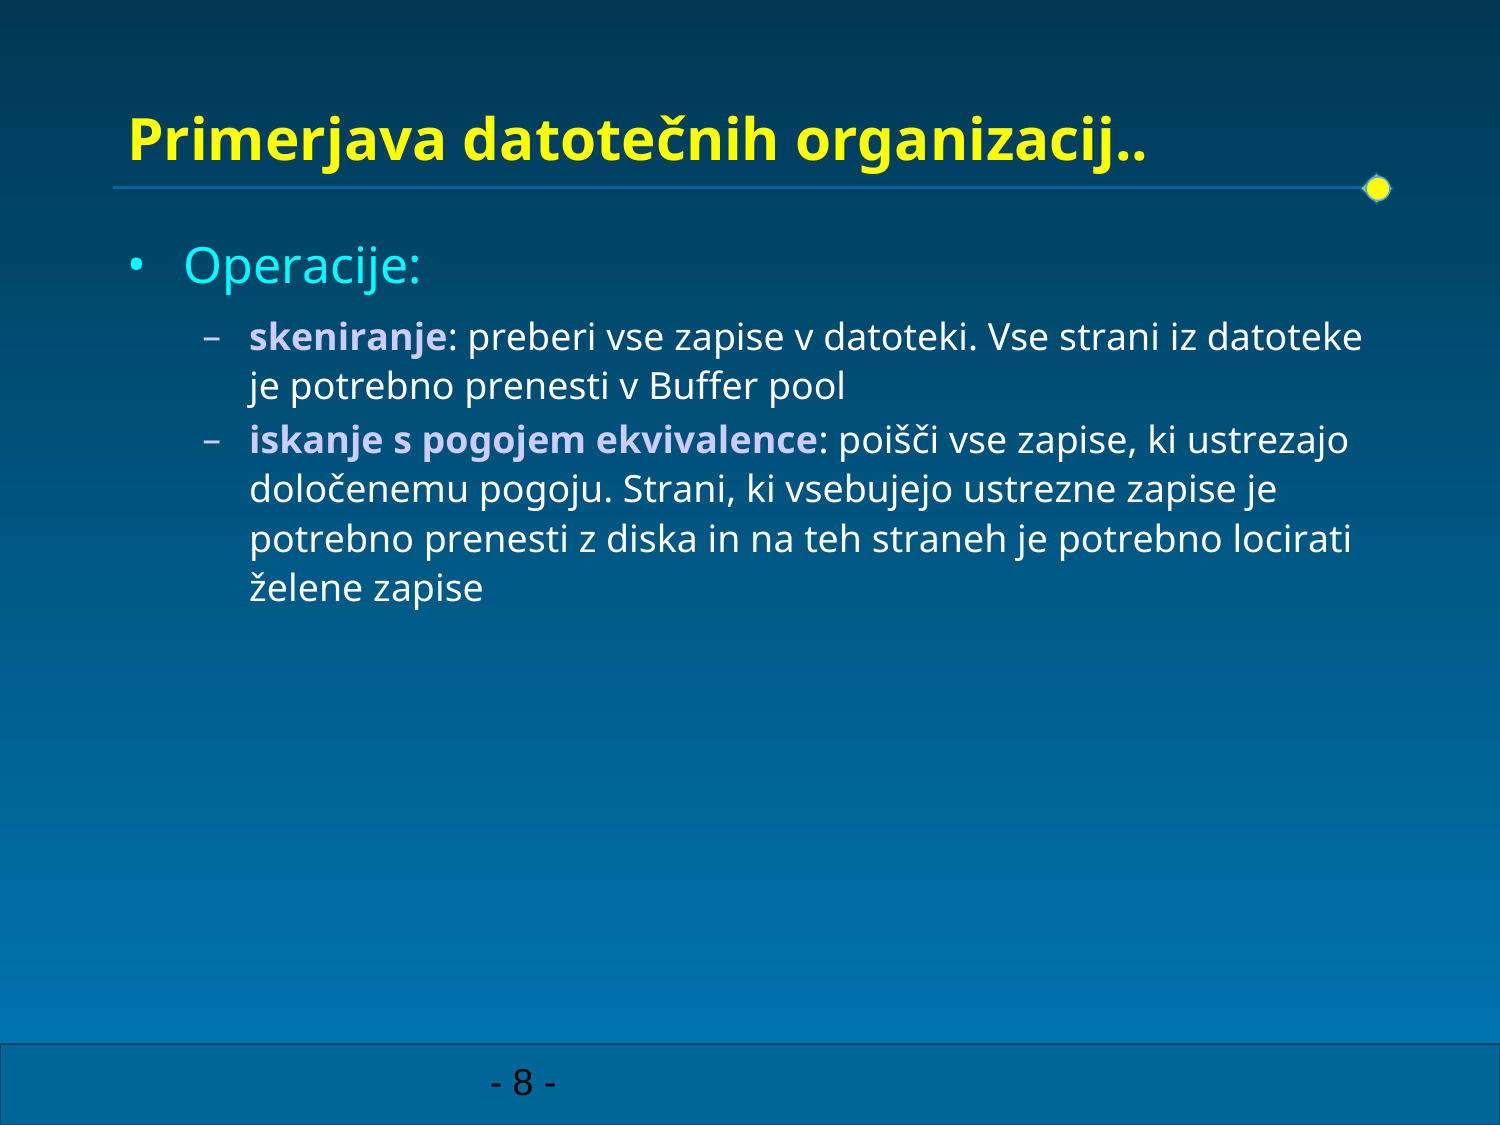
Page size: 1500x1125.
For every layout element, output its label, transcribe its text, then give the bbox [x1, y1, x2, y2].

list Operacije: skeniranje: preberi vse zapise v datoteki. Vse strani iz datoteke je potrebno prenesti v Buffer pool iskanje s pogojem ekvivalence: poišči vse zapise, ki ustrezajo določenemu pogoju. Strani, ki vsebujejo ustrezne zapise je potrebno prenesti z diska in na teh straneh je potrebno locirati želene zapise [112, 237, 1388, 963]
title Primerjava datotečnih organizacij.. [112, 94, 1388, 181]
